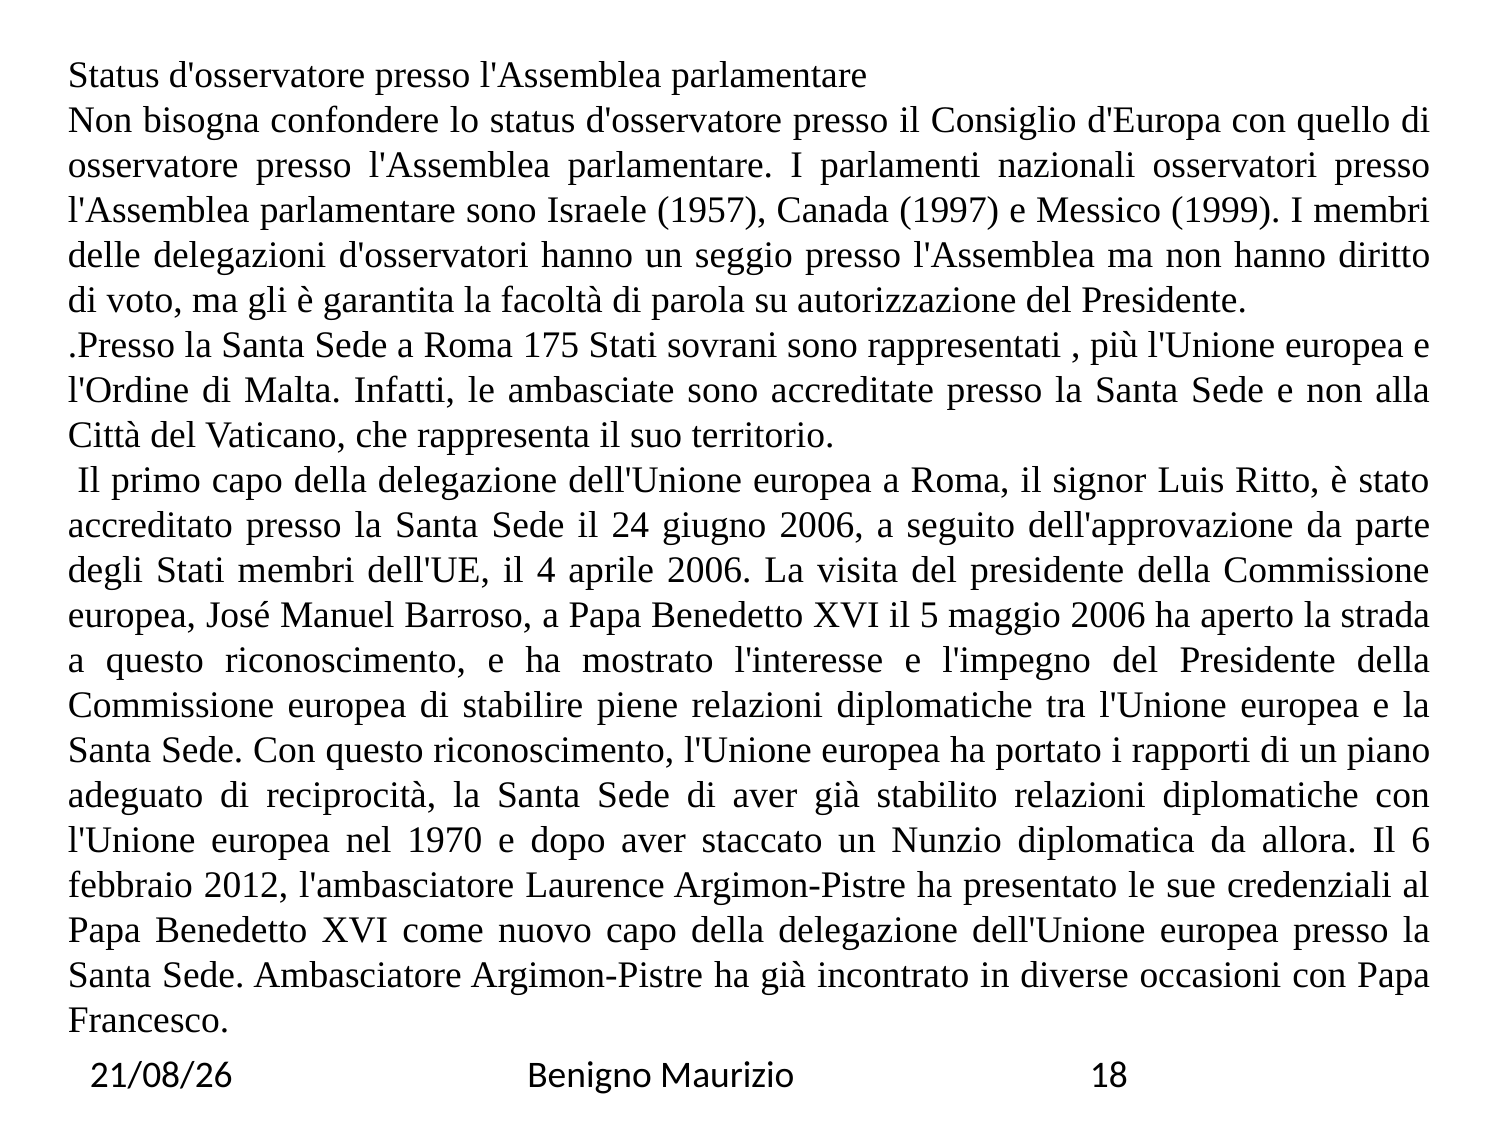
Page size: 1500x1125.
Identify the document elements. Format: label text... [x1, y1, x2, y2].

slide_number 14/07/15 [75, 1042, 425, 1103]
footer Benigno Maurizio [512, 1042, 988, 1103]
slide_number <numero> [1074, 1042, 1425, 1103]
text_box Status d'osservatore presso l'Assemblea parlamentare Non bisogna confondere lo status d'osservatore presso il Consiglio d'Europa con quello di osservatore presso l'Assemblea parlamentare. I parlamenti nazionali osservatori presso l'Assemblea parlamentare sono Israele (1957), Canada (1997) e Messico (1999). I membri delle delegazioni d'osservatori hanno un seggio presso l'Assemblea ma non hanno diritto di voto, ma gli è garantita la facoltà di parola su autorizzazione del Presidente. .Presso la Santa Sede a Roma 175 Stati sovrani sono rappresentati , più l'Unione europea e l'Ordine di Malta. Infatti, le ambasciate sono accreditate presso la Santa Sede e non alla Città del Vaticano, che rappresenta il suo territorio. Il primo capo della delegazione dell'Unione europea a Roma, il signor Luis Ritto, è stato accreditato presso la Santa Sede il 24 giugno 2006, a seguito dell'approvazione da parte degli Stati membri dell'UE, il 4 aprile 2006. La visita del presidente della Commissione europea, José Manuel Barroso, a Papa Benedetto XVI il 5 maggio 2006 ha aperto la strada a questo riconoscimento, e ha mostrato l'interesse e l'impegno del Presidente della Commissione europea di stabilire piene relazioni diplomatiche tra l'Unione europea e la Santa Sede. Con questo riconoscimento, l'Unione europea ha portato i rapporti di un piano adeguato di reciprocità, la Santa Sede di aver già stabilito relazioni diplomatiche con l'Unione europea nel 1970 e dopo aver staccato un Nunzio diplomatica da allora. Il 6 febbraio 2012, l'ambasciatore Laurence Argimon-Pistre ha presentato le sue credenziali al Papa Benedetto XVI come nuovo capo della delegazione dell'Unione europea presso la Santa Sede. Ambasciatore Argimon-Pistre ha già incontrato in diverse occasioni con Papa Francesco. [53, 42, 1447, 1125]
